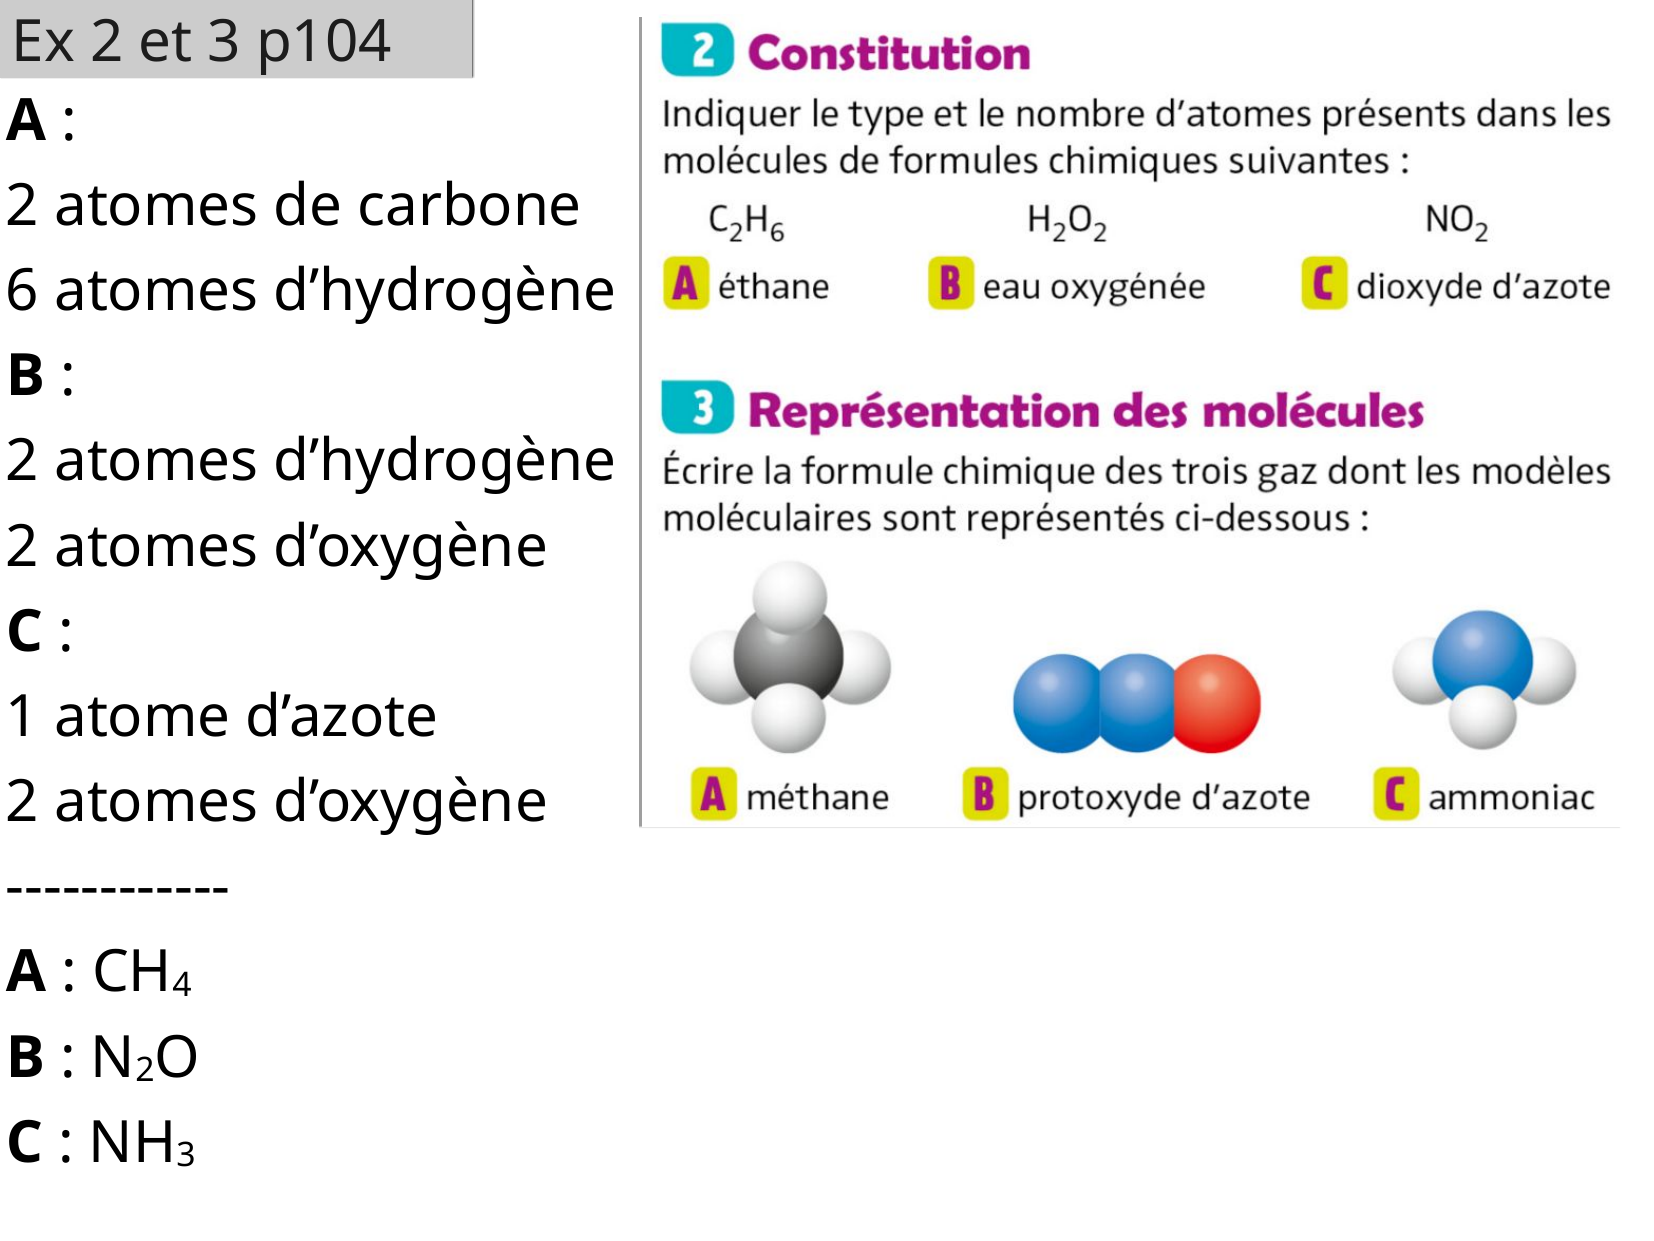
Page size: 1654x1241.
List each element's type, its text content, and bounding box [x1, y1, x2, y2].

list A : 2 atomes de carbone 6 atomes d’hydrogène B : 2 atomes d’hydrogène 2 atomes d’oxygène C : 1 atome d’azote 2 atomes d’oxygène ------------ A : CH4 B : N2O C : NH3 [5, 78, 1654, 1241]
title Ex 2 et 3 p104 [0, 0, 473, 79]
picture [642, 14, 1625, 827]
